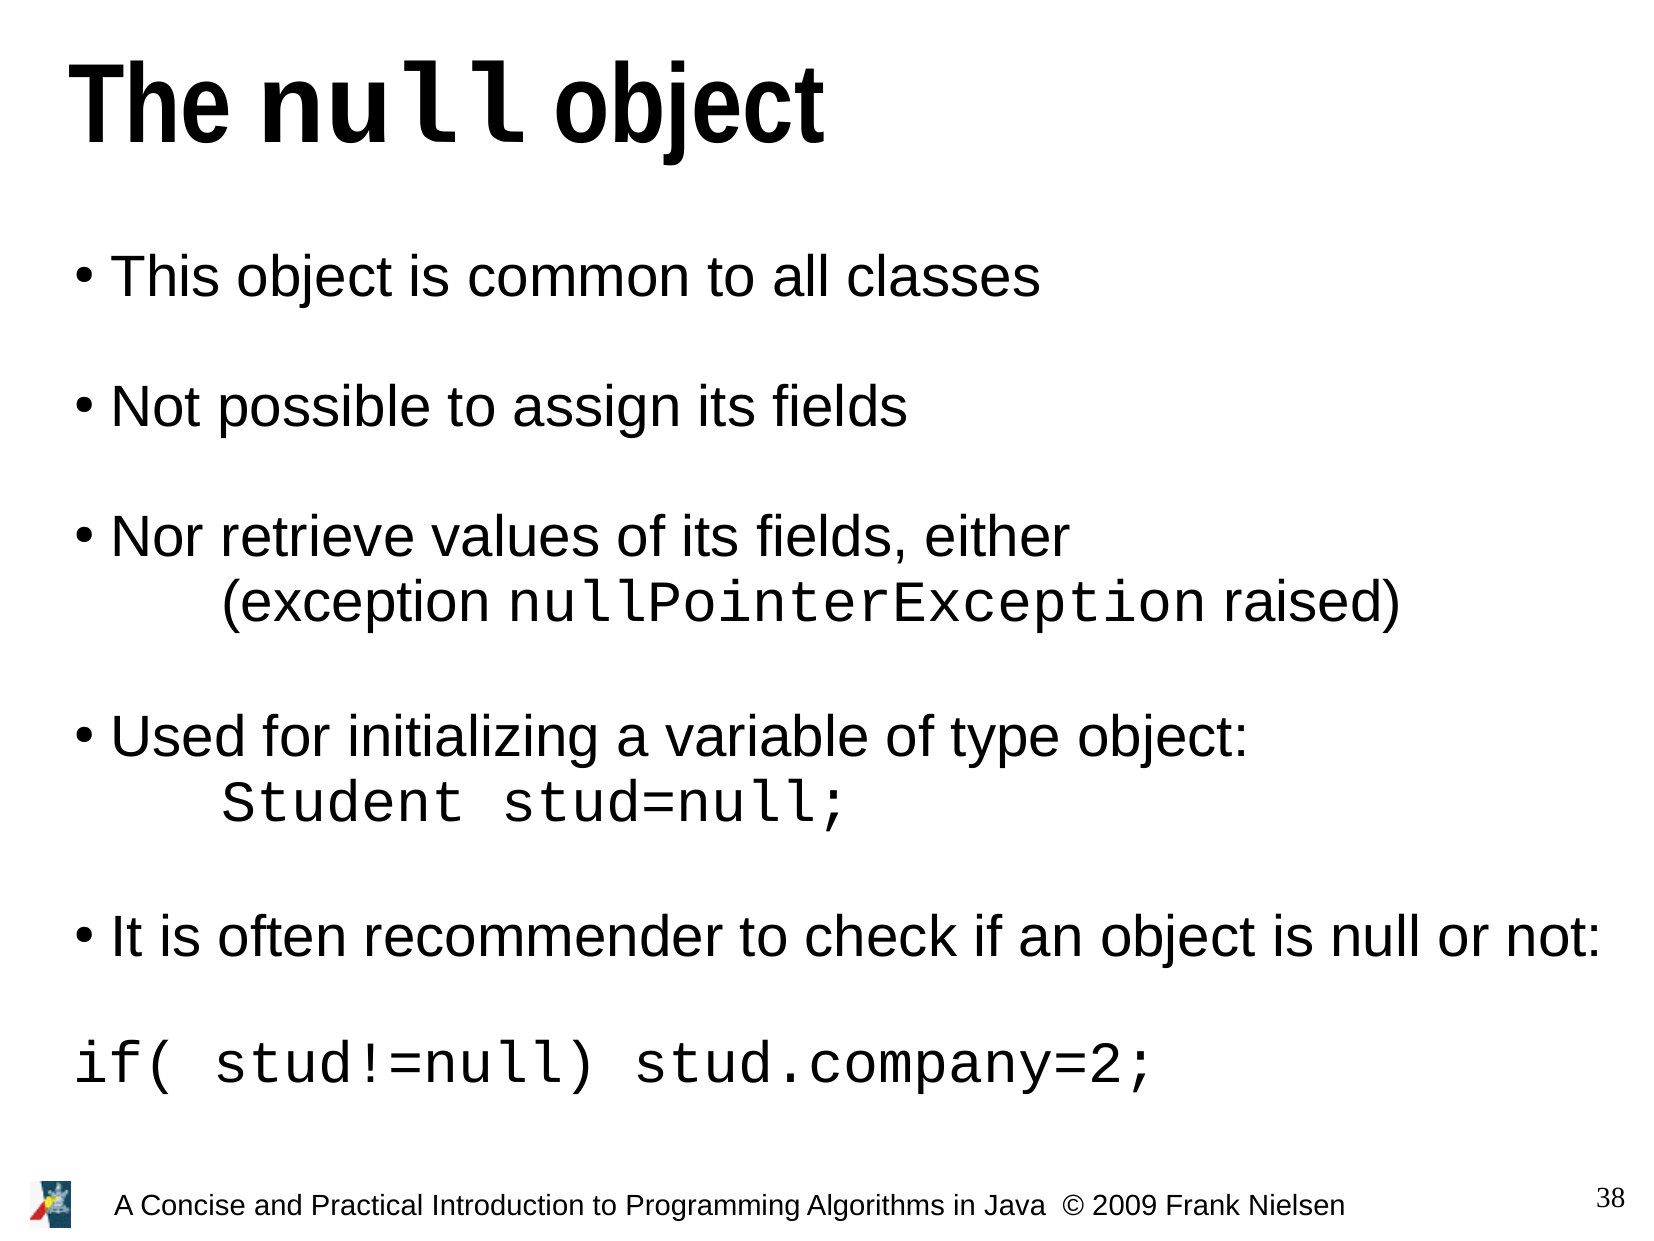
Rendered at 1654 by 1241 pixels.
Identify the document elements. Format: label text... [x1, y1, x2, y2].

picture [29, 1181, 71, 1228]
text_box This object is common to all classes Not possible to assign its fields Nor retrieve values of its fields, either (exception nullPointerException raised) Used for initializing a variable of type object: Student stud=null; It is often recommender to check if an object is null or not: if( stud!=null) stud.company=2; [59, 236, 1621, 1099]
text_box The null object [53, 29, 840, 184]
